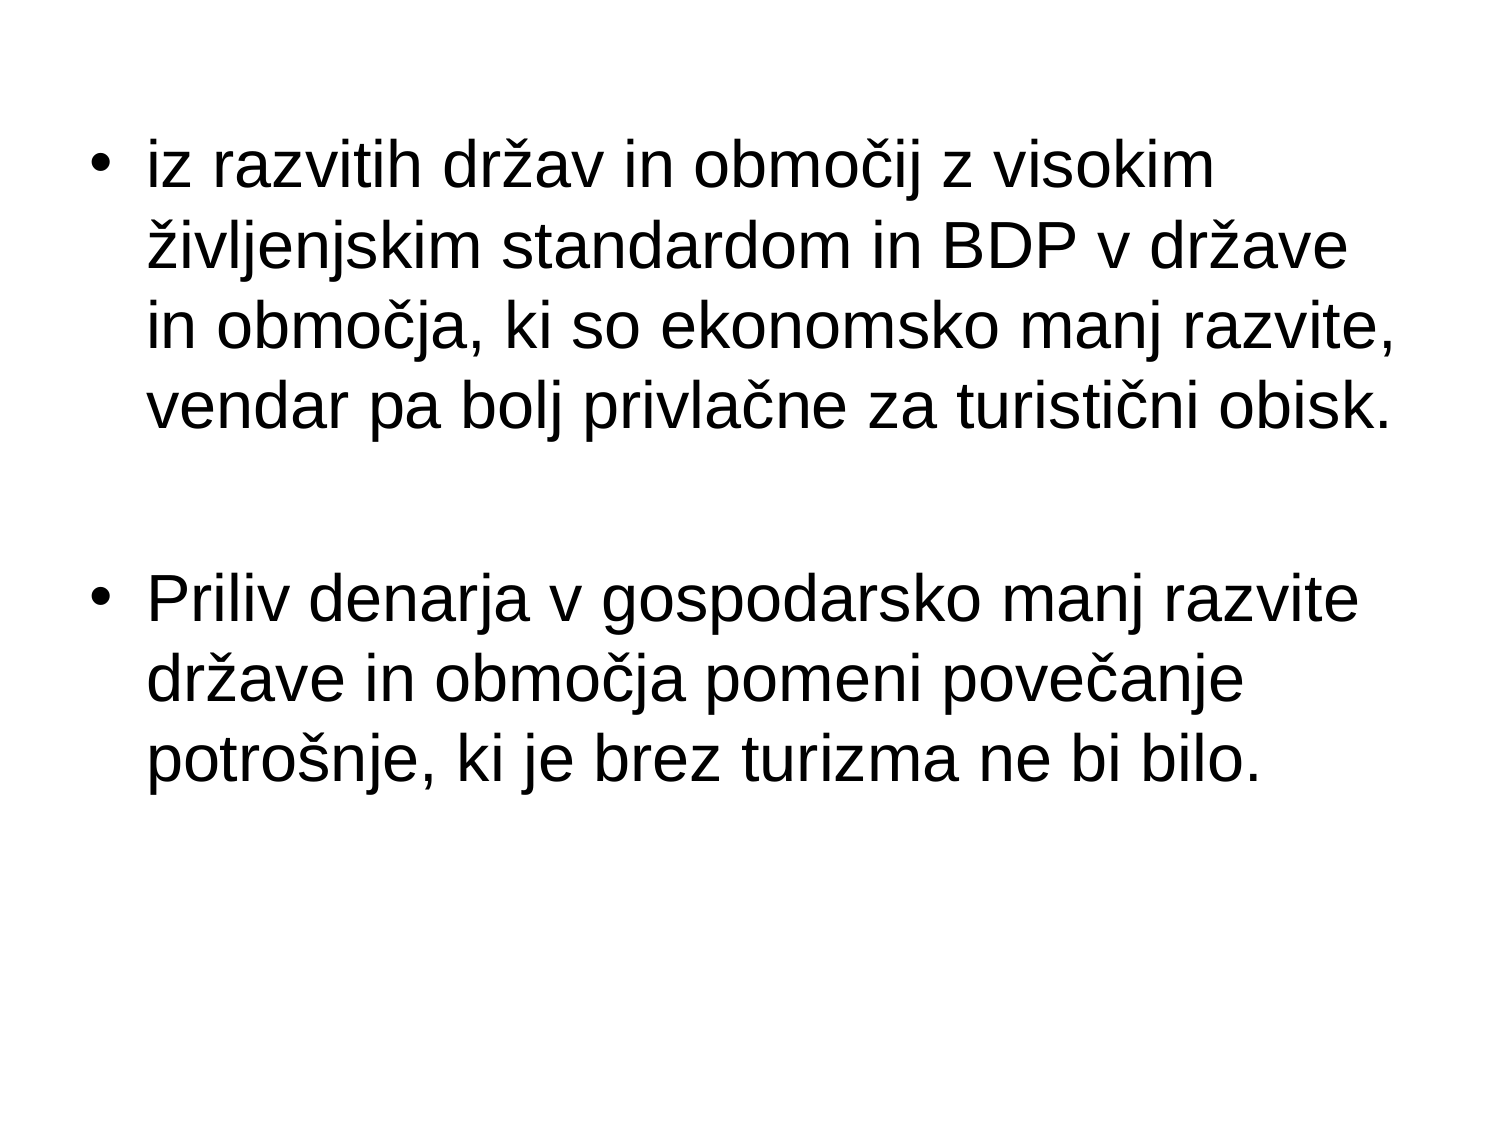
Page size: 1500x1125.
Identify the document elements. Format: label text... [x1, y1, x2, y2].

list iz razvitih držav in območij z visokim življenjskim standardom in BDP v države in območja, ki so ekonomsko manj razvite, vendar pa bolj privlačne za turistični obisk. Priliv denarja v gospodarsko manj razvite države in območja pomeni povečanje potrošnje, ki je brez turizma ne bi bilo. [75, 113, 1426, 1006]
